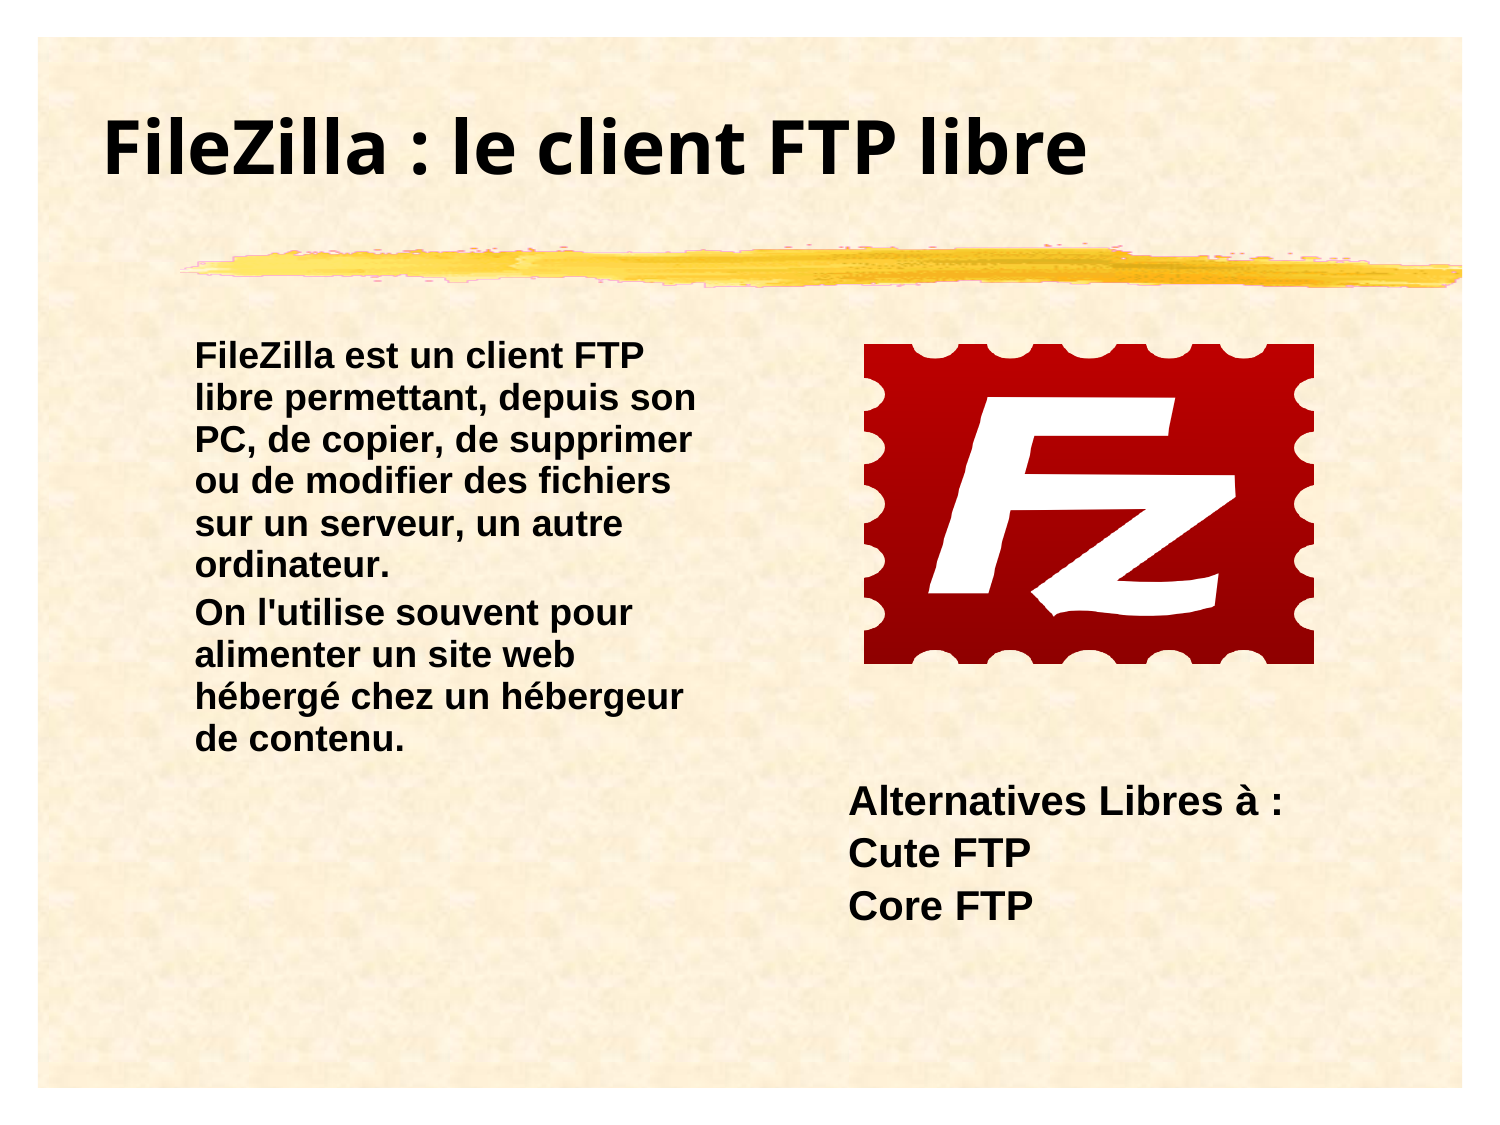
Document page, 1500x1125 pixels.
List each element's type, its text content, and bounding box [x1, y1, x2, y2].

picture [37, 37, 1463, 1088]
title FileZilla : le client FTP libre [101, 39, 1312, 253]
list FileZilla est un client FTP libre permettant, depuis son PC, de copier, de supprimer ou de modifier des fichiers sur un serveur, un autre ordinateur. On l'utilise souvent pour alimenter un site web hébergé chez un hébergeur de contenu. [109, 326, 731, 965]
list Alternatives Libres à : Cute FTP Core FTP [762, 770, 1385, 988]
